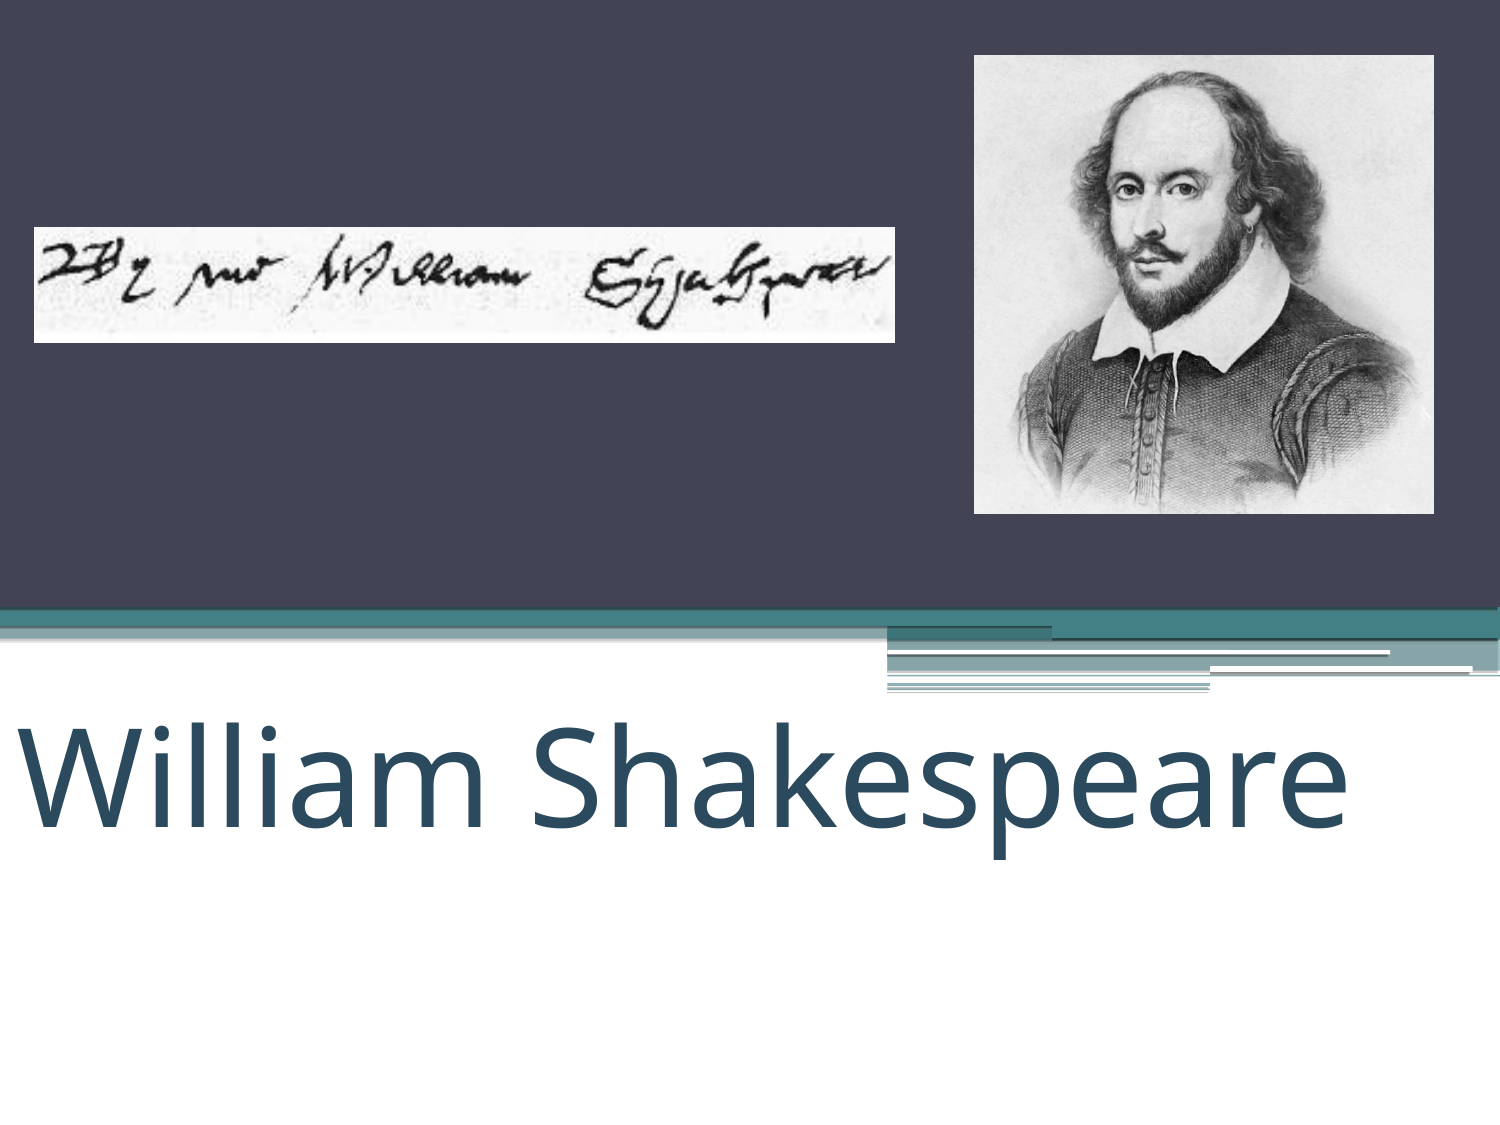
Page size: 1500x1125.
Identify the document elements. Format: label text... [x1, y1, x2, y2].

title William Shakespeare [1, 621, 1390, 863]
picture [34, 227, 895, 343]
picture [974, 55, 1434, 514]
